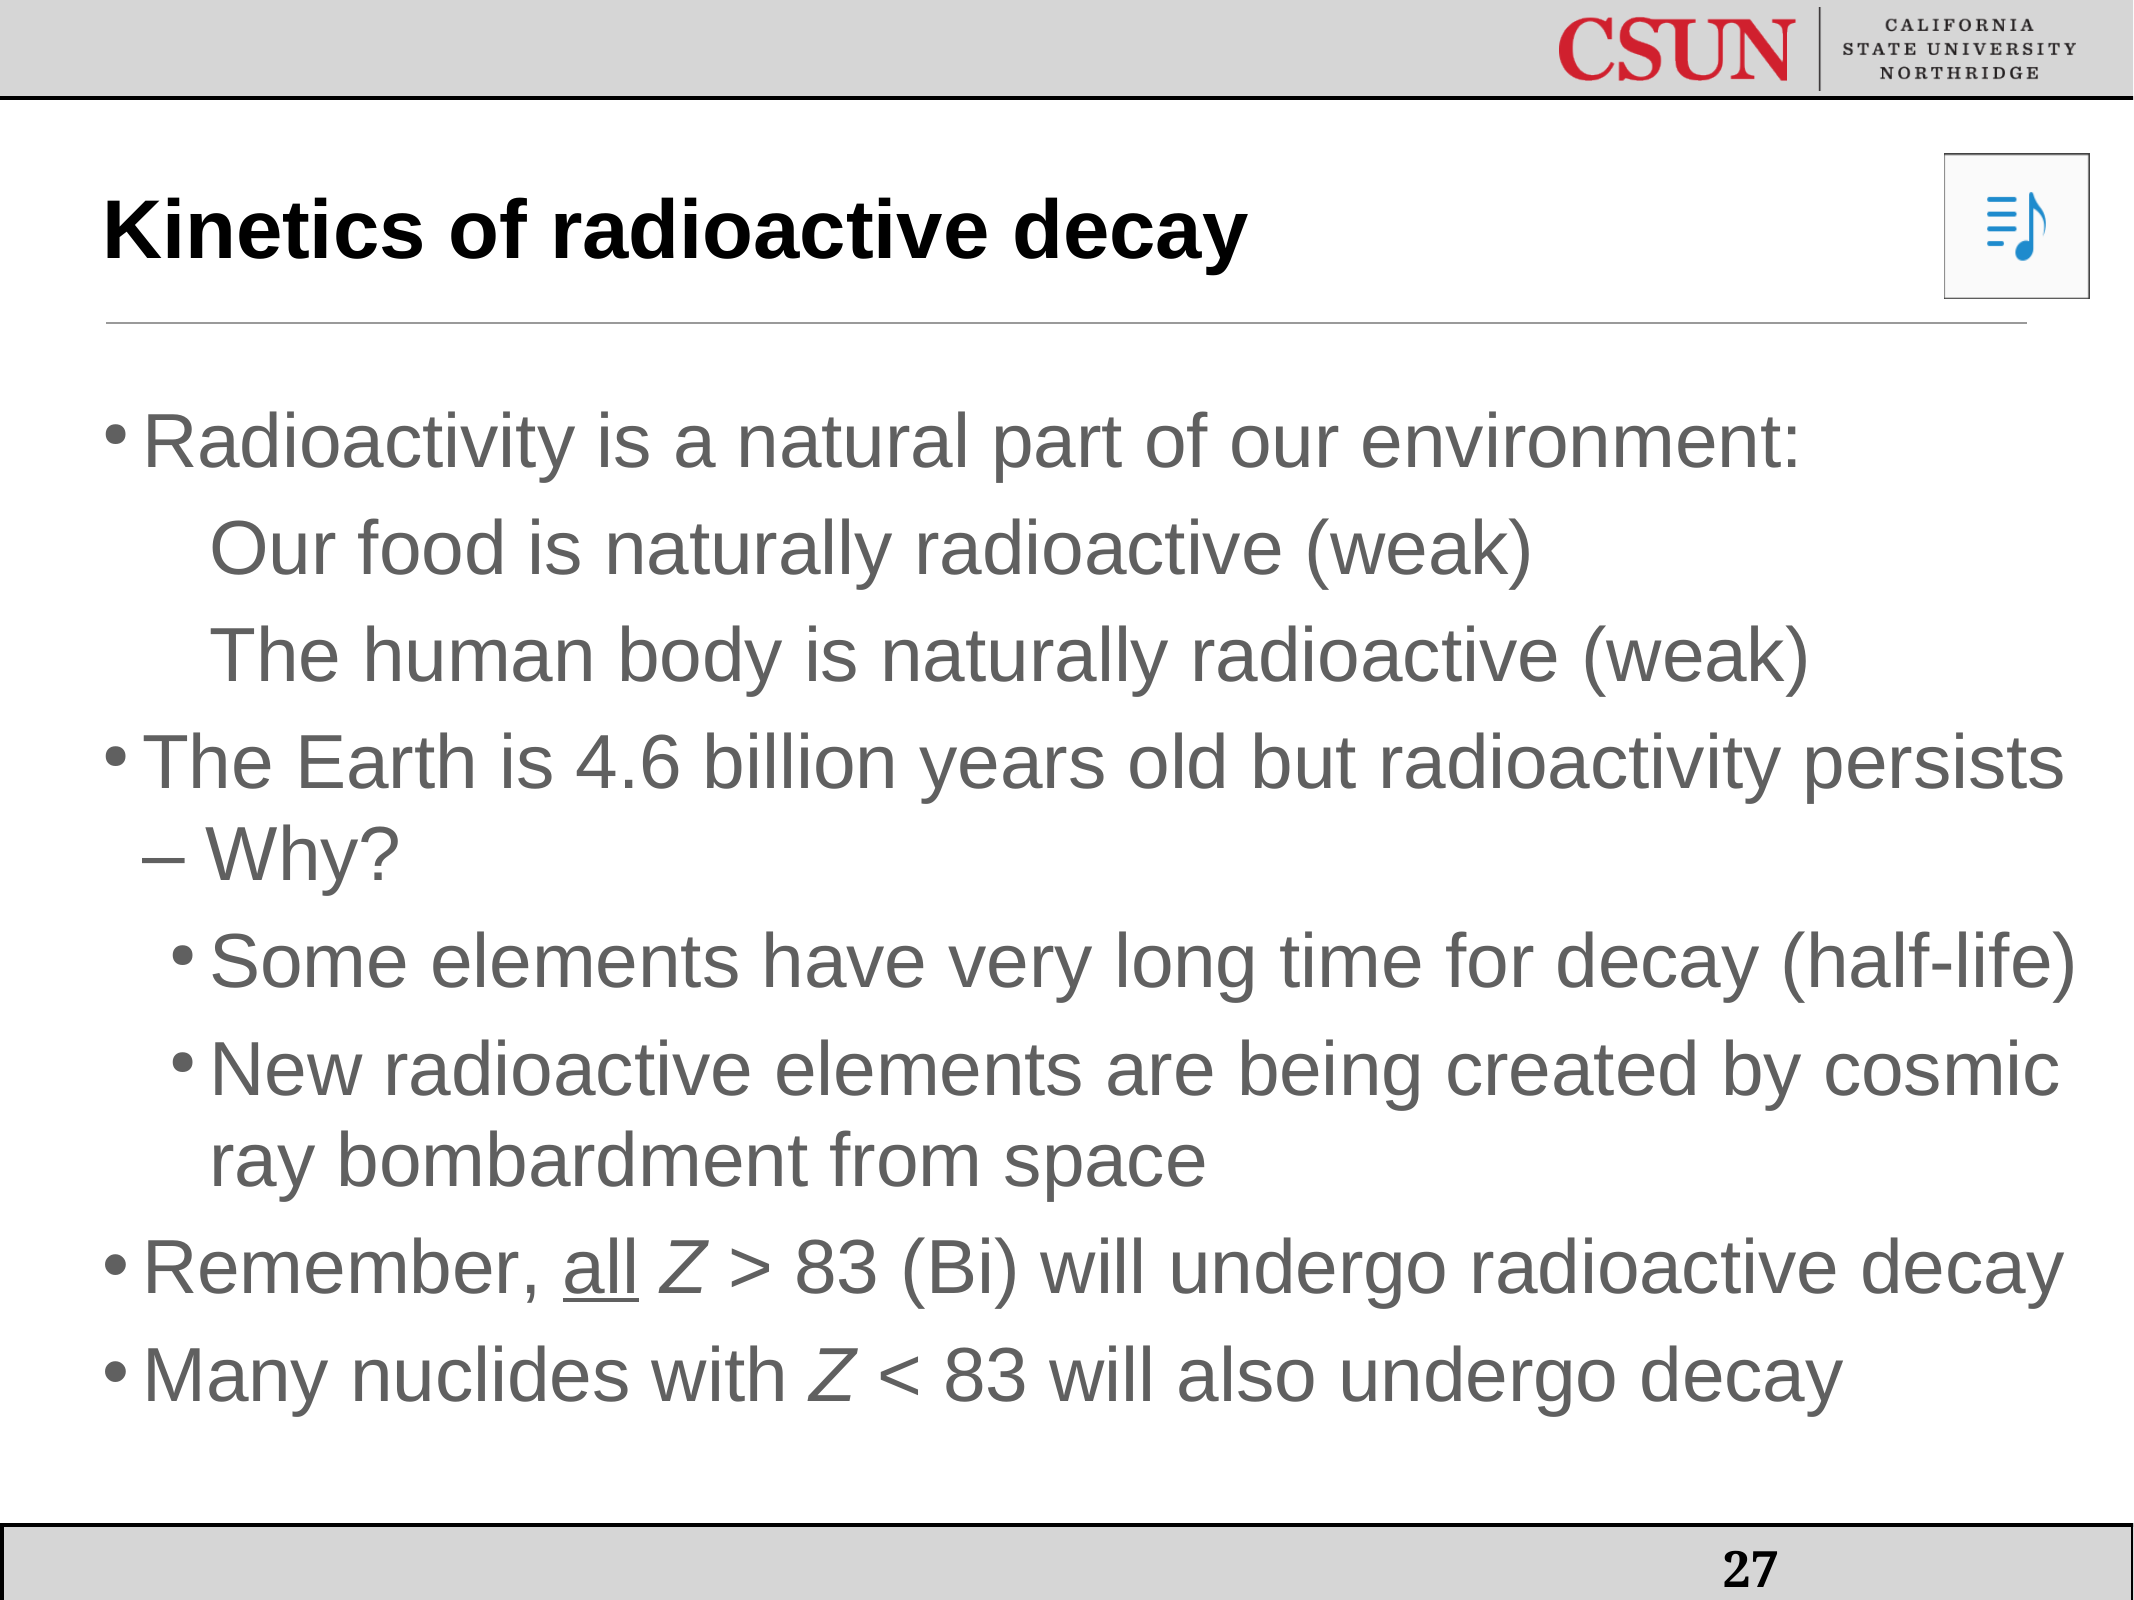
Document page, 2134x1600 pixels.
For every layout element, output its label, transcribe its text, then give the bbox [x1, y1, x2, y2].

list Radioactivity is a natural part of our environment: Our food is naturally radioactive (weak) The human body is naturally radioactive (weak) The Earth is 4.6 billion years old but radioactivity persists – Why? Some elements have very long time for decay (half-life) New radioactive elements are being created by cosmic ray bombardment from space Remember, all Z > 83 (Bi) will undergo radioactive decay Many nuclides with Z < 83 will also undergo decay [93, 382, 2101, 1460]
picture [1559, 7, 2076, 91]
title Kinetics of radioactive decay [93, 104, 2040, 284]
text_box [1942, 152, 2091, 300]
